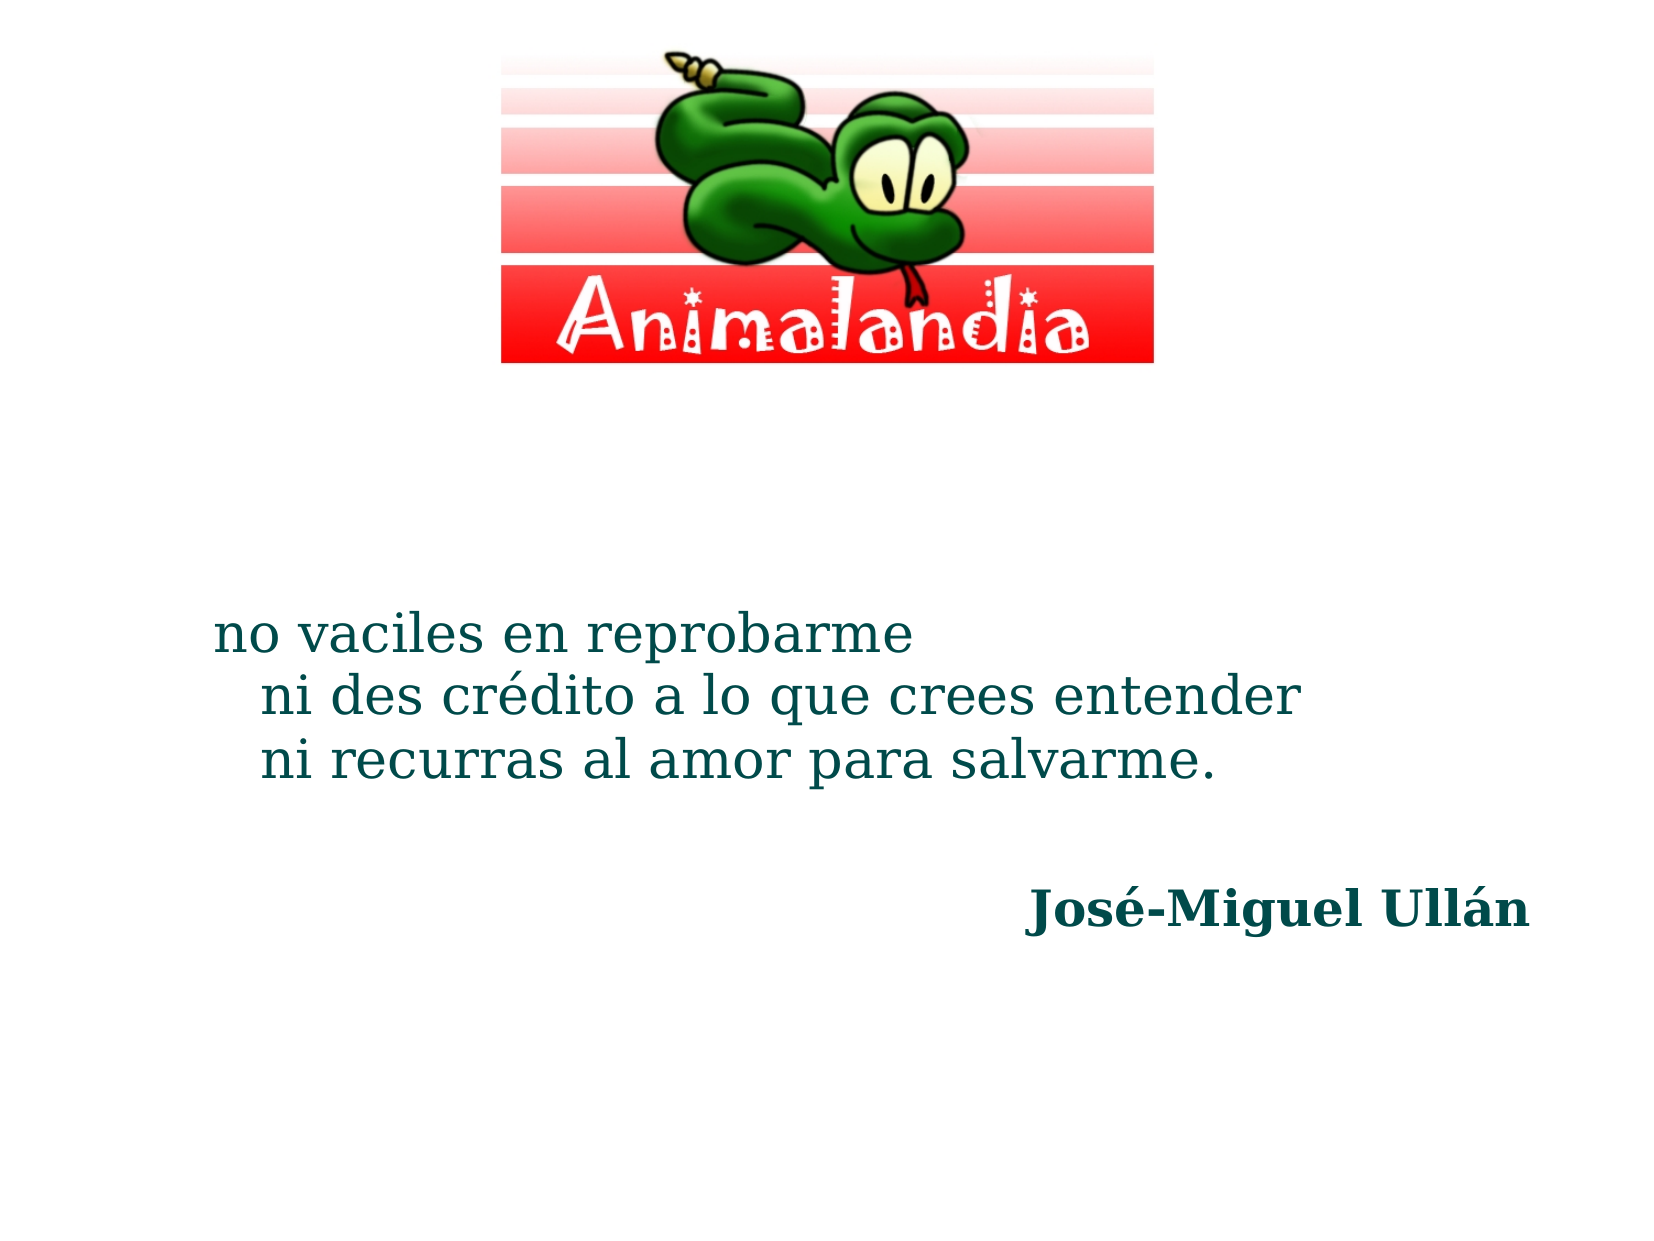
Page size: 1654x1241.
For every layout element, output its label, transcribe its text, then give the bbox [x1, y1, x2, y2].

picture [488, 43, 1166, 373]
list no vaciles en reprobarme ni des crédito a lo que crees entender ni recurras al amor para salvarme. José-Miguel Ullán [118, 601, 1531, 1009]
